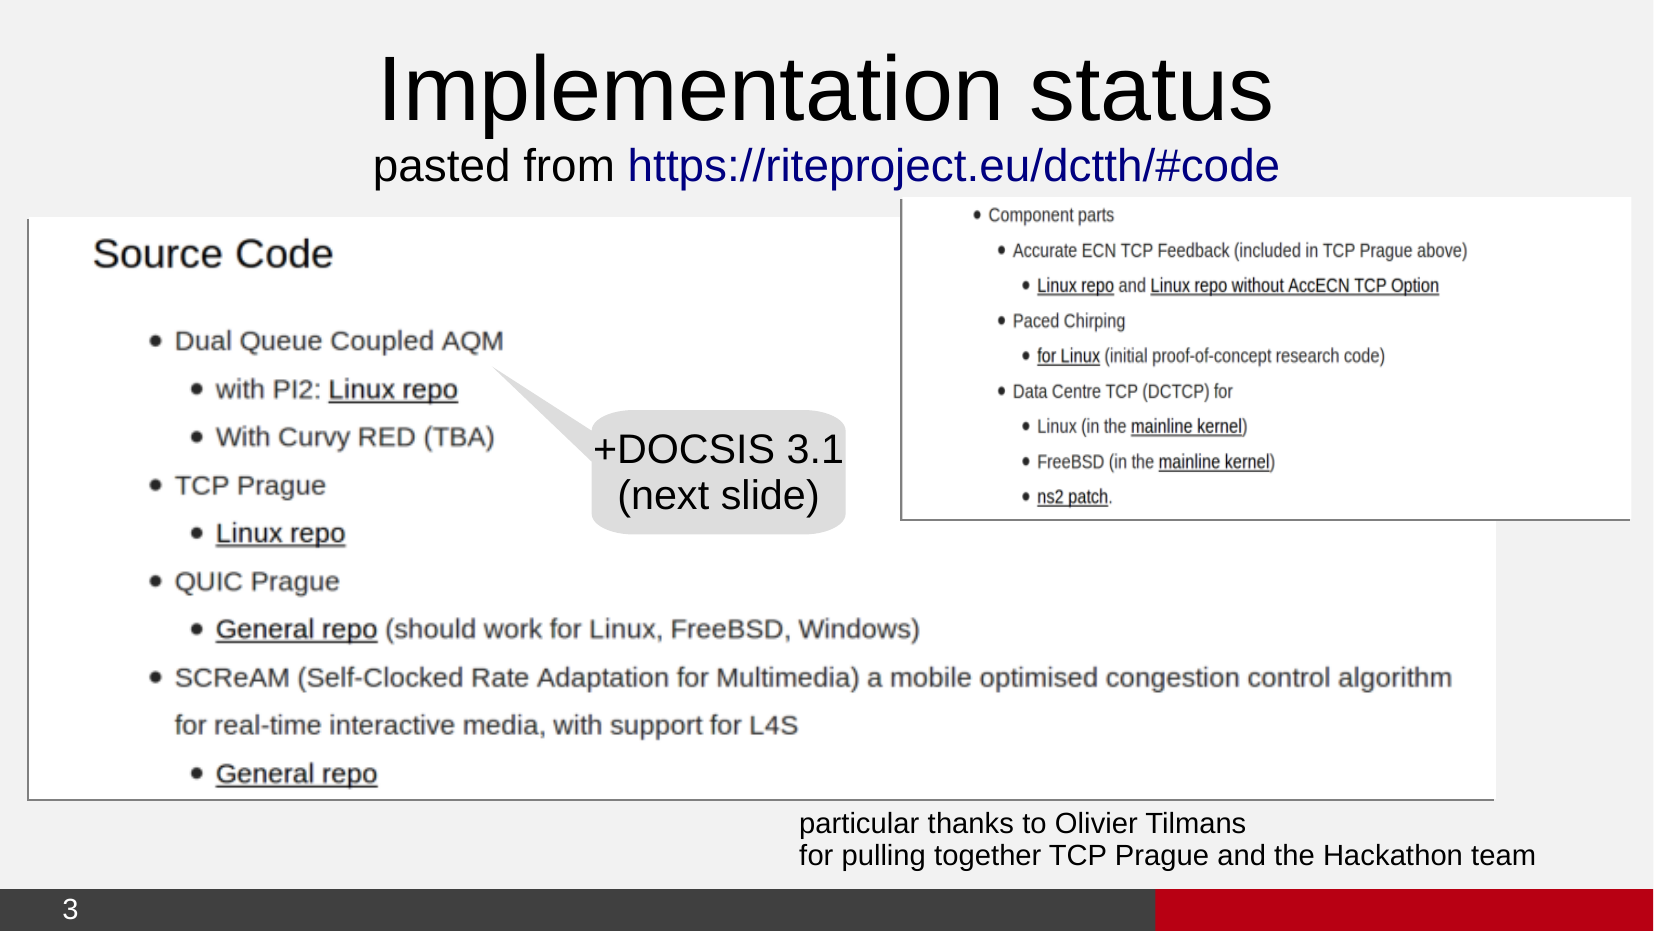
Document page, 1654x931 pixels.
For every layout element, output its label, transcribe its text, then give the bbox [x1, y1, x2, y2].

text_box particular thanks to Olivier Tilmans for pulling together TCP Prague and the Hackathon team [784, 799, 1631, 888]
title Implementation status pasted from https://riteproject.eu/dctth/#code [82, 29, 1571, 200]
picture [29, 217, 1496, 799]
text_box +DOCSIS 3.1 (next slide) [491, 366, 846, 535]
picture [902, 197, 1632, 519]
